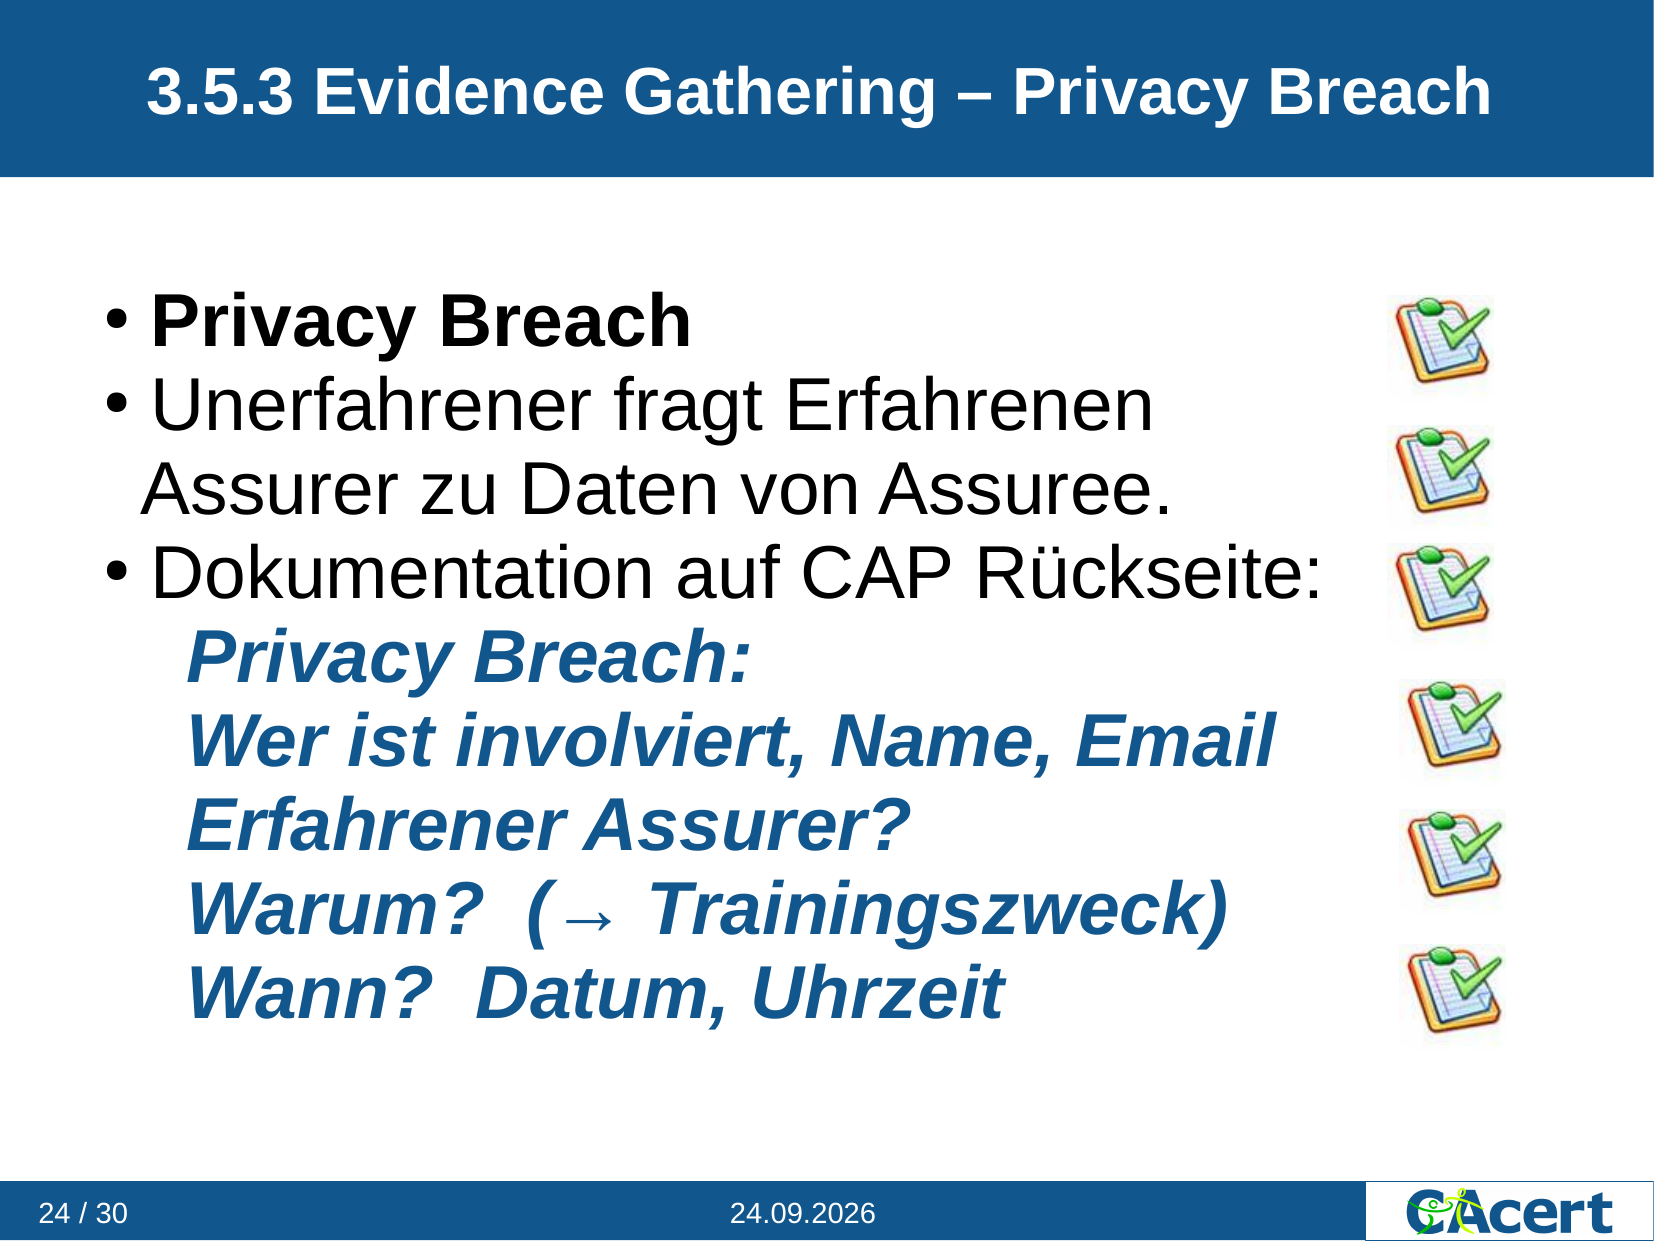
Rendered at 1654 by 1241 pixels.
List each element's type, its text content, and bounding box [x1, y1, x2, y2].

picture [1406, 1187, 1613, 1235]
picture [1399, 809, 1506, 916]
picture [1399, 944, 1506, 1052]
picture [1399, 679, 1506, 786]
picture [1387, 295, 1494, 402]
text_box Privacy Breach Unerfahrener fragt Erfahrenen Assurer zu Daten von Assuree. Dokumentation auf CAP Rückseite: Privacy Breach: Wer ist involviert, Name, Email Erfahrener Assurer? Warum? (→ Trainingszweck) Wann? Datum, Uhrzeit [88, 270, 1339, 1042]
picture [1387, 543, 1494, 650]
picture [1387, 425, 1494, 532]
title 3.5.3 Evidence Gathering – Privacy Breach [76, 17, 1565, 166]
